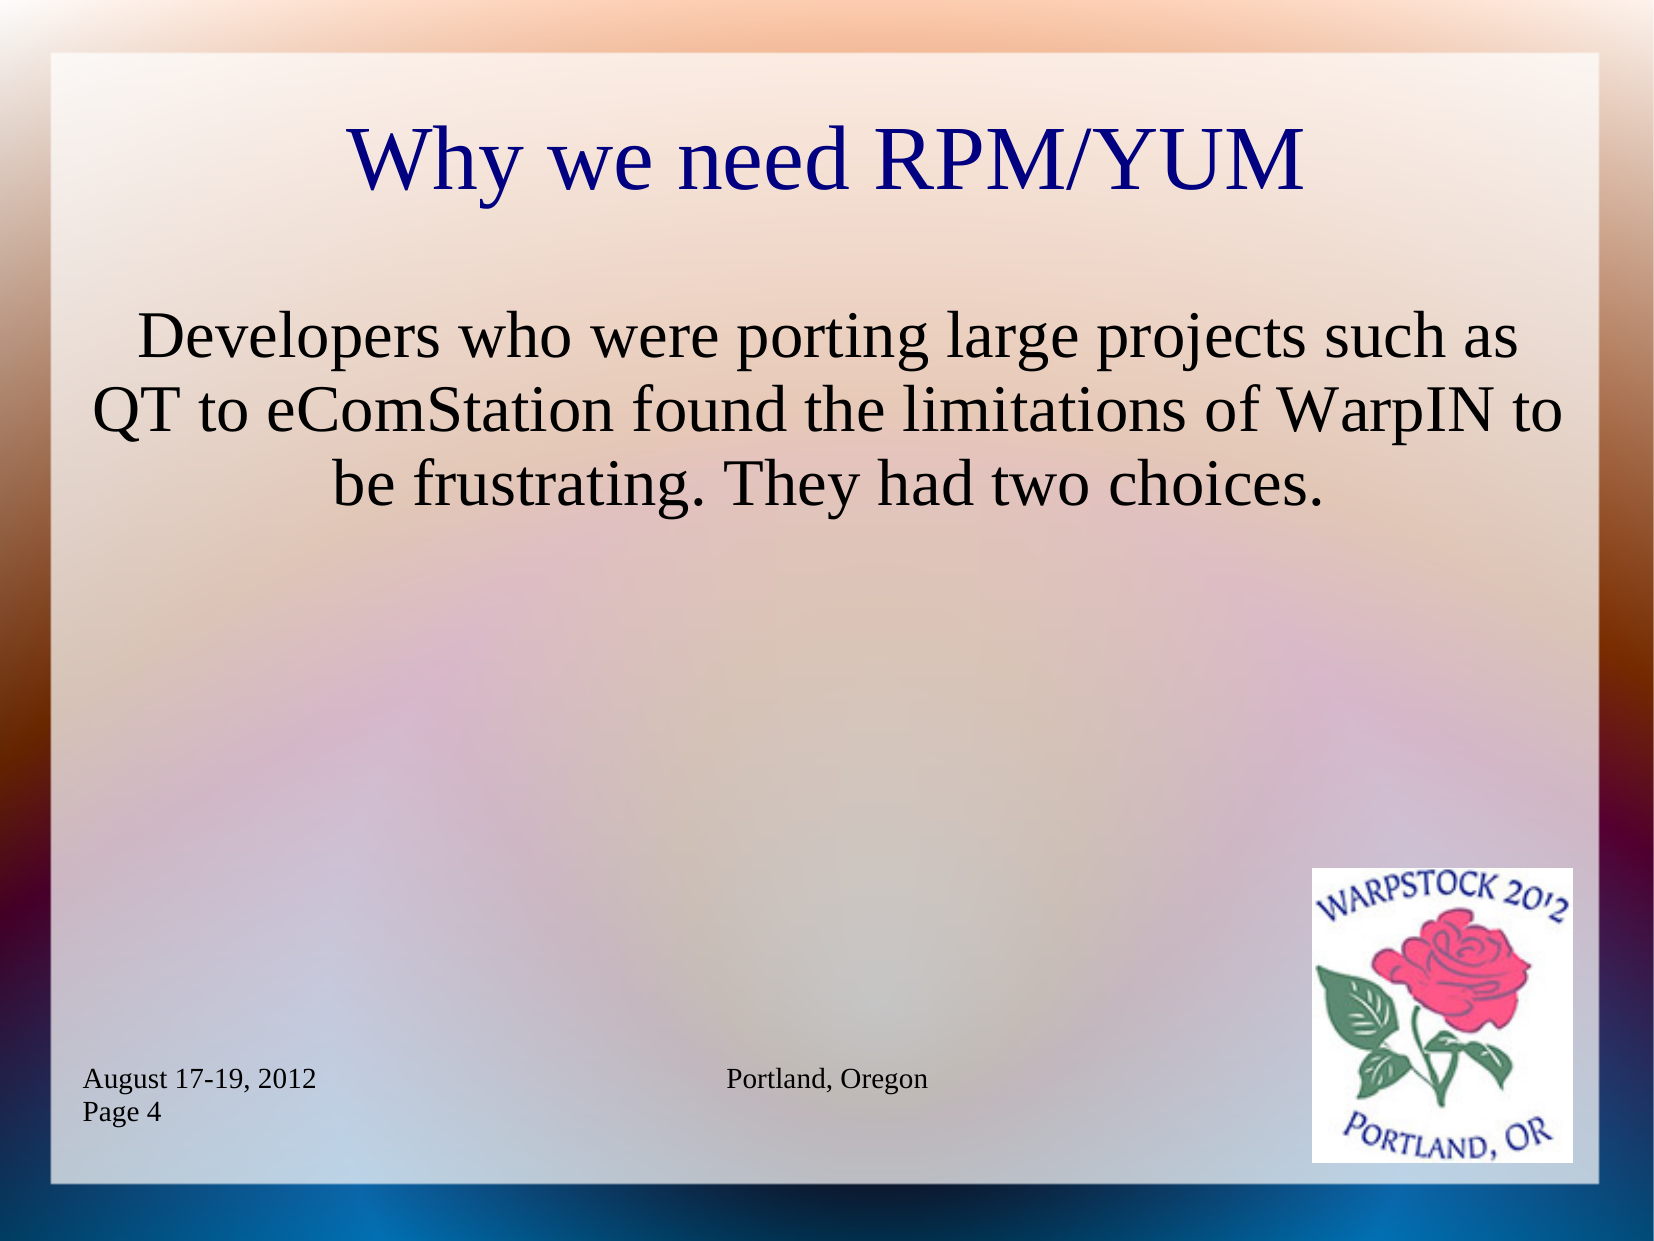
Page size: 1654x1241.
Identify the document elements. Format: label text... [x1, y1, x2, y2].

picture [0, 0, 1654, 1241]
subtitle Developers who were porting large projects such as QT to eComStation found the limitations of WarpIN to be frustrating. They had two choices. [82, 297, 1571, 1043]
title Why we need RPM/YUM [82, 62, 1571, 256]
